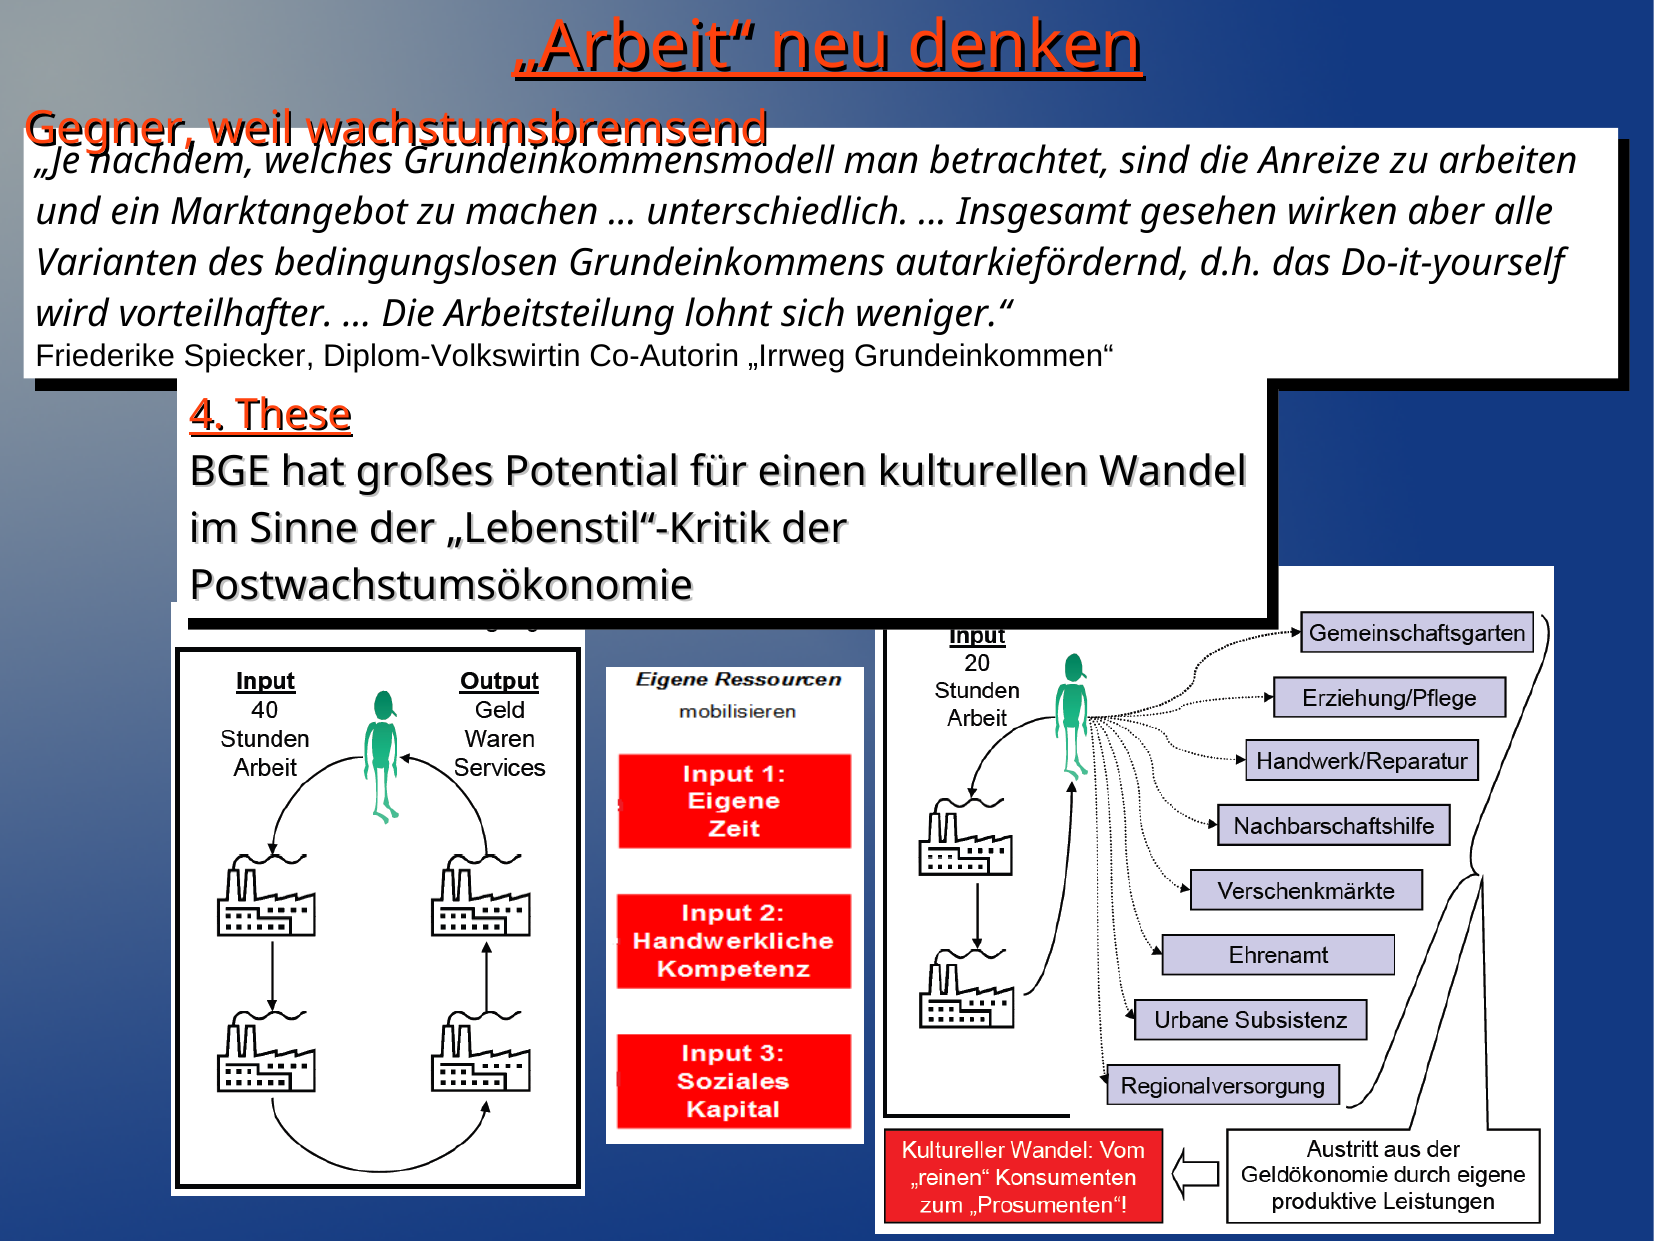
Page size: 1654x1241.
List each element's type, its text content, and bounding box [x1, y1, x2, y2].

text_box Gegner, weil wachstumsbremsend [23, 94, 841, 146]
text_box 4. These BGE hat großes Potential für einen kulturellen Wandel im Sinne der „Lebenstil“-Kritik der Postwachstumsökonomie [177, 377, 1267, 544]
text_box „Je nachdem, welches Grundeinkommensmodell man betrachtet, sind die Anreize zu arbeiten und ein Marktangebot zu machen ... unterschiedlich. ... Insgesamt gesehen wirken aber alle Varianten des bedingungslosen Grundeinkommens autarkiefördernd, d.h. das Do-it-yourself wird vorteilhafter. … Die Arbeitsteilung lohnt sich weniger.“ Friederike Spiecker, Diplom-Volkswirtin Co-Autorin „Irrweg Grundeinkommen“ [23, 145, 1619, 361]
title „Arbeit“ neu denken [0, 0, 1654, 95]
picture [0, 95, 1654, 1241]
